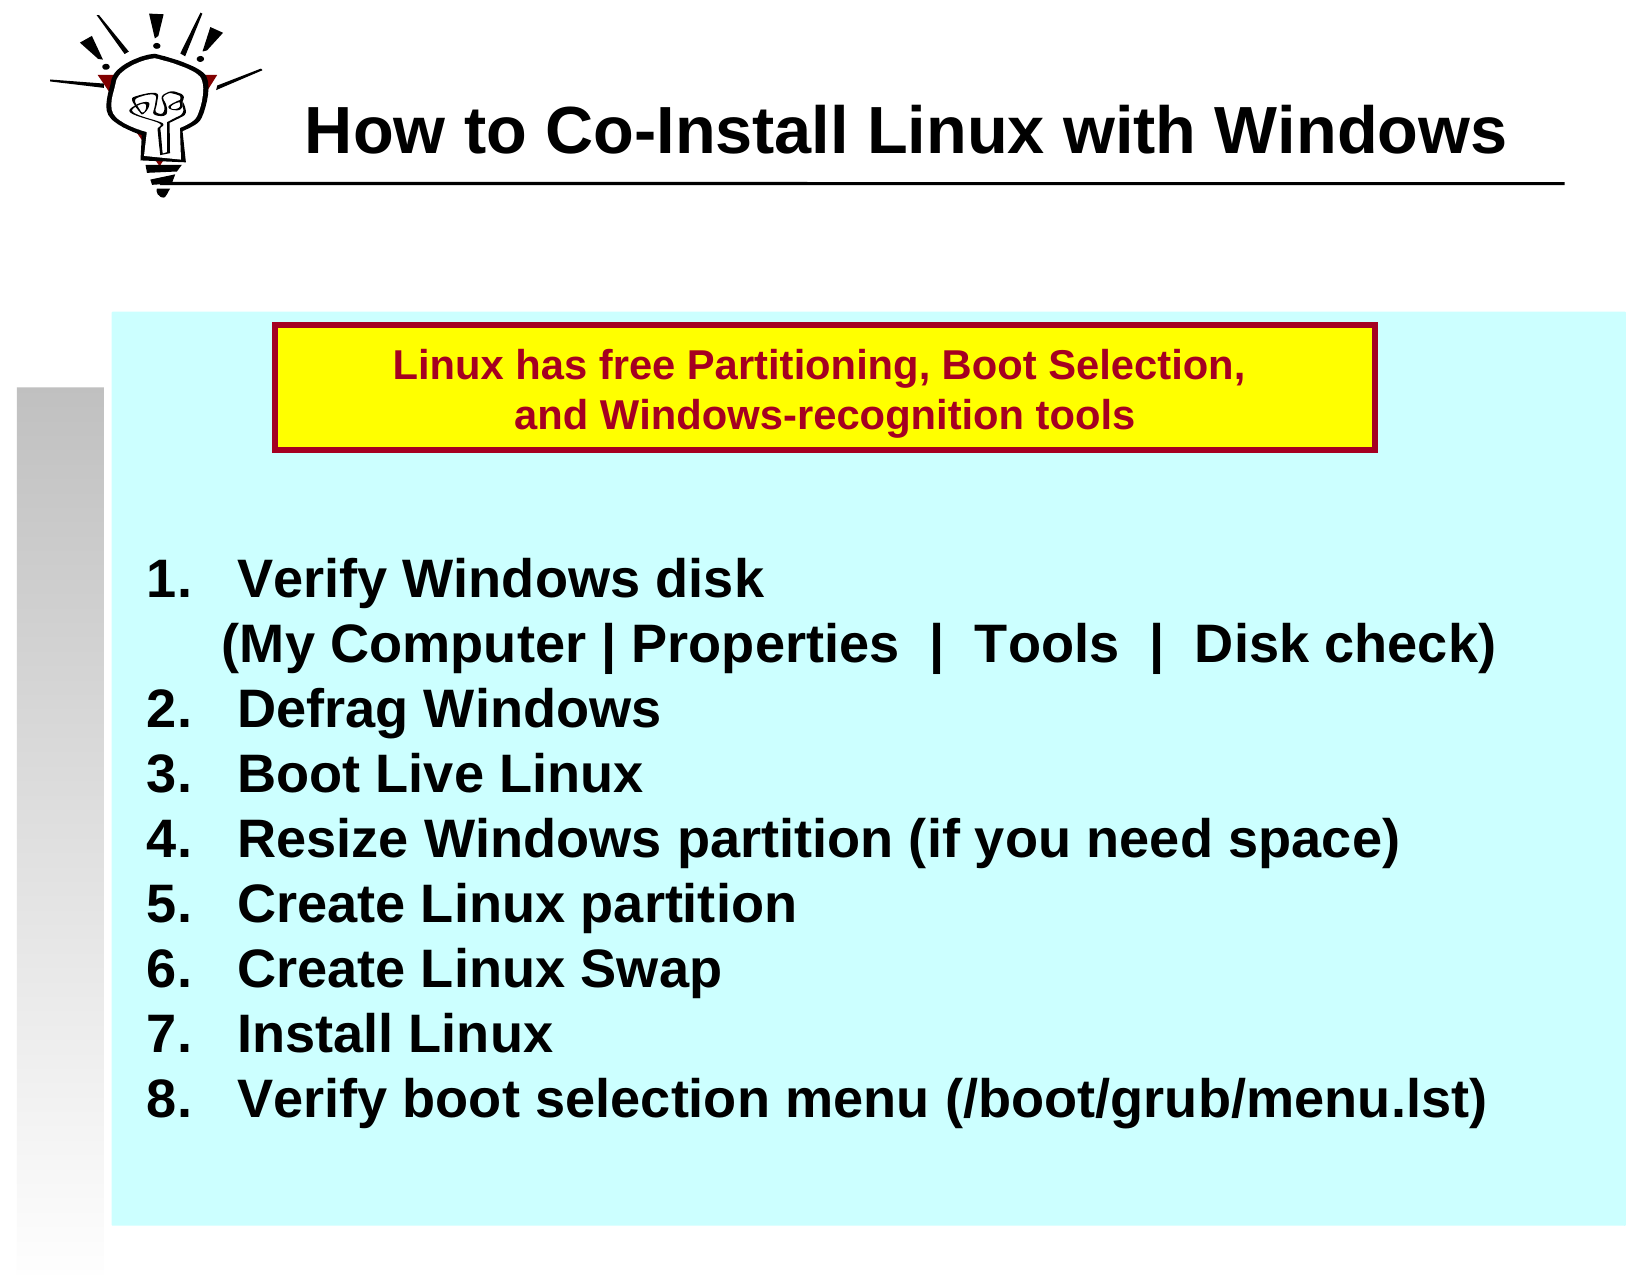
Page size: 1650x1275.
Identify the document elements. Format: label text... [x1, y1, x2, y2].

text_box How to Co-Install Linux with Windows [290, 79, 1525, 175]
text_box [112, 312, 1626, 1225]
chart [50, 12, 263, 200]
text_box Linux has free Partitioning, Boot Selection, and Windows-recognition tools [275, 324, 1375, 450]
text_box 1. Verify Windows disk (My Computer | Properties | Tools | Disk check) 2. Defrag Windows 3. Boot Live Linux 4. Resize Windows partition (if you need space) 5. Create Linux partition 6. Create Linux Swap 7. Install Linux 8. Verify boot selection menu (/boot/grub/menu.lst) [131, 535, 1514, 1137]
text_box [16, 387, 105, 1275]
